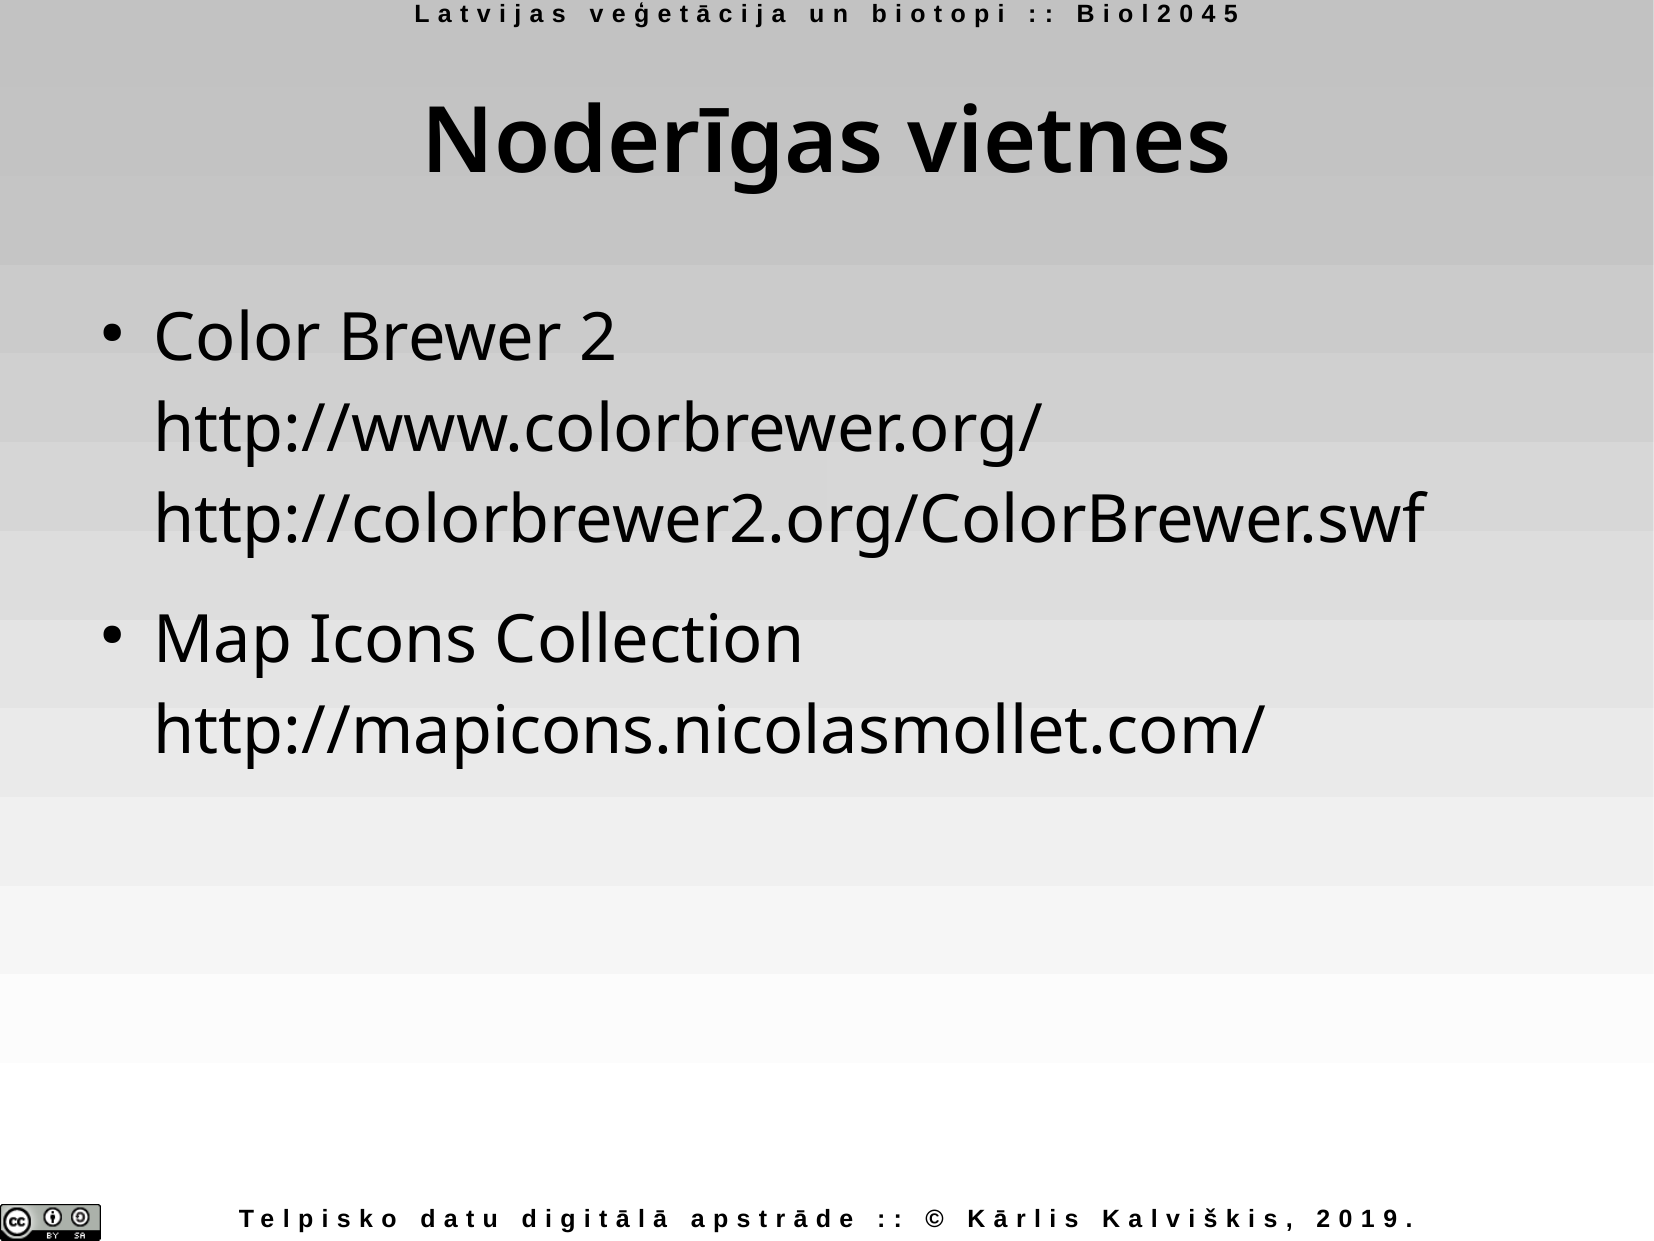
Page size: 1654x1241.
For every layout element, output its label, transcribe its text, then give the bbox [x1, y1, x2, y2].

picture [0, 0, 1654, 1241]
list Color Brewer 2 http://www.colorbrewer.org/ http://colorbrewer2.org/ColorBrewer.swf Map Icons Collection http://mapicons.nicolasmollet.com/ [82, 289, 1571, 1113]
title Noderīgas vietnes [29, 49, 1625, 296]
